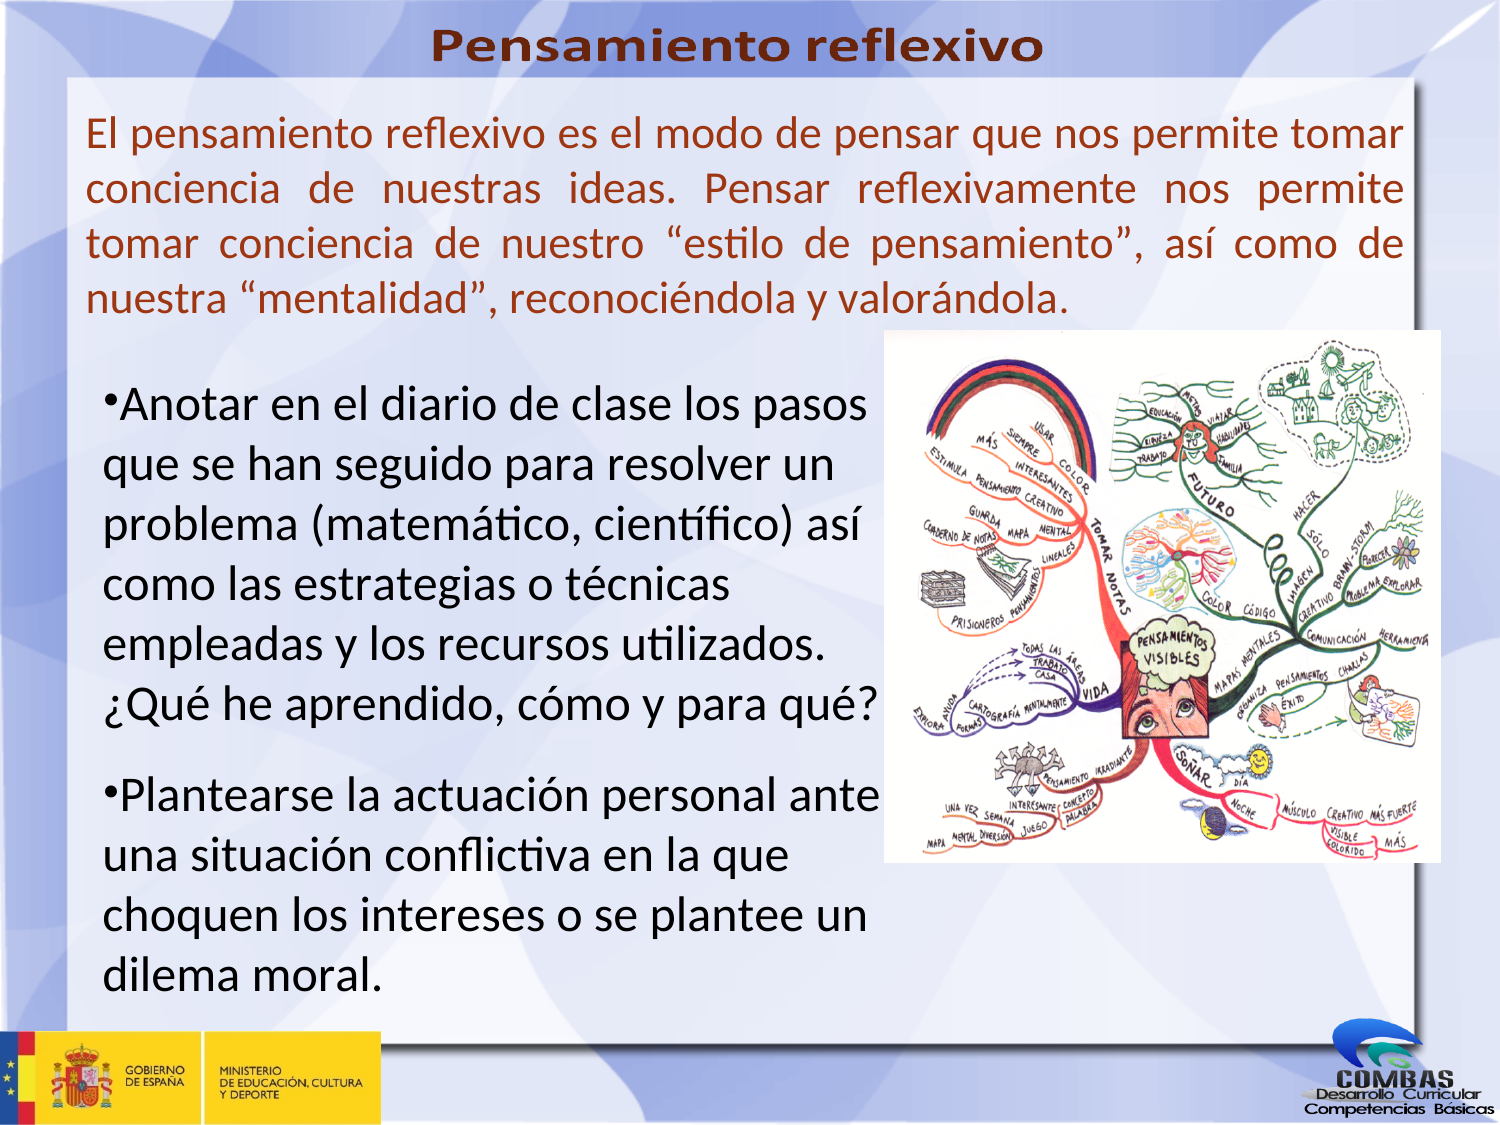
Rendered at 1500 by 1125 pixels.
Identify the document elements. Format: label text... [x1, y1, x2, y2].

text_box Anotar en el diario de clase los pasos que se han seguido para resolver un problema (matemático, científico) así como las estrategias o técnicas empleadas y los recursos utilizados. ¿Qué he aprendido, cómo y para qué? Plantearse la actuación personal ante una situación conflictiva en la que choquen los intereses o se plantee un dilema moral. [87, 362, 951, 1010]
picture [0, 0, 1500, 1125]
text_box El pensamiento reflexivo es el modo de pensar que nos permite tomar conciencia de nuestras ideas. Pensar reflexivamente nos permite tomar conciencia de nuestro “estilo de pensamiento”, así como de nuestra “mentalidad”, reconociéndola y valorándola. [70, 95, 1421, 331]
